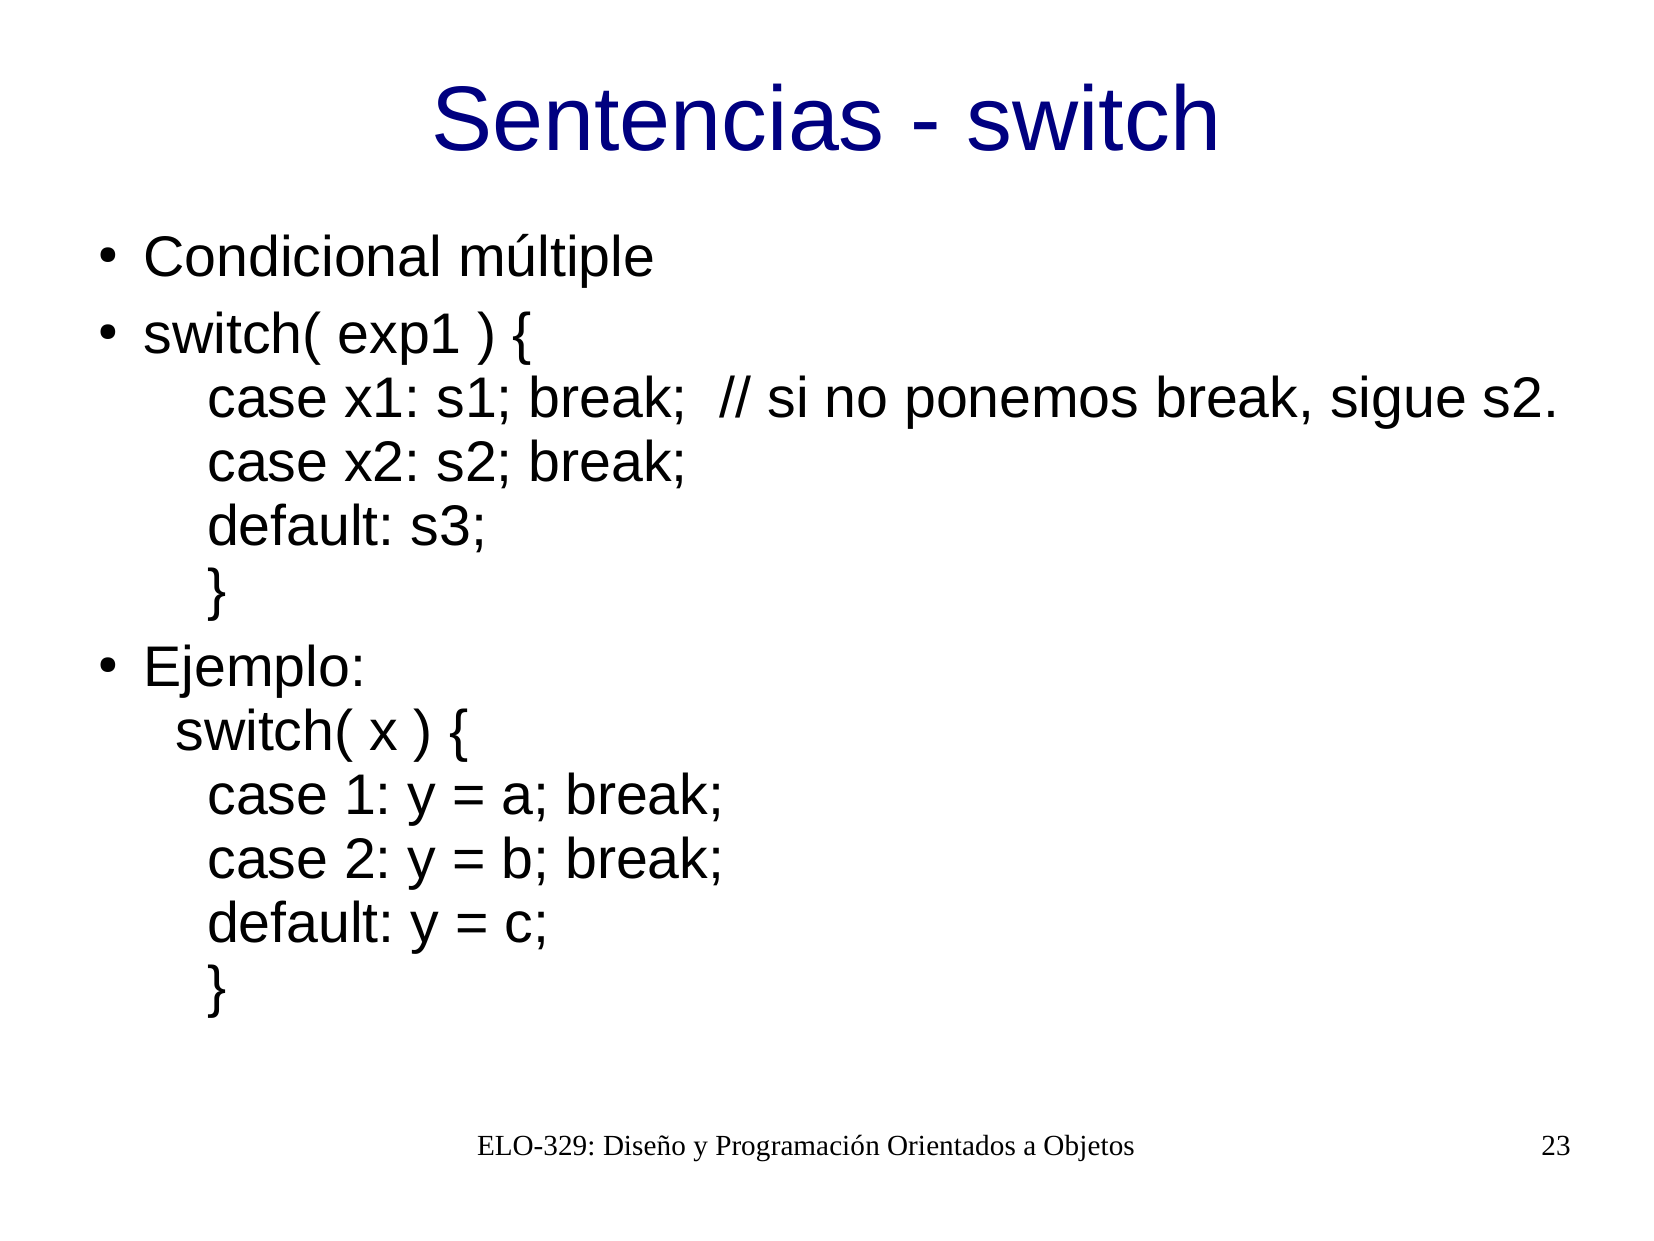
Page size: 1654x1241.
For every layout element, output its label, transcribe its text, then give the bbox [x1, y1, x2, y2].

list Condicional múltiple switch( exp1 ) { case x1: s1; break; // si no ponemos break, sigue s2. case x2: s2; break; default: s3; } Ejemplo: switch( x ) { case 1: y = a; break; case 2: y = b; break; default: y = c; } [82, 225, 1571, 1044]
title Sentencias - switch [82, 56, 1571, 181]
